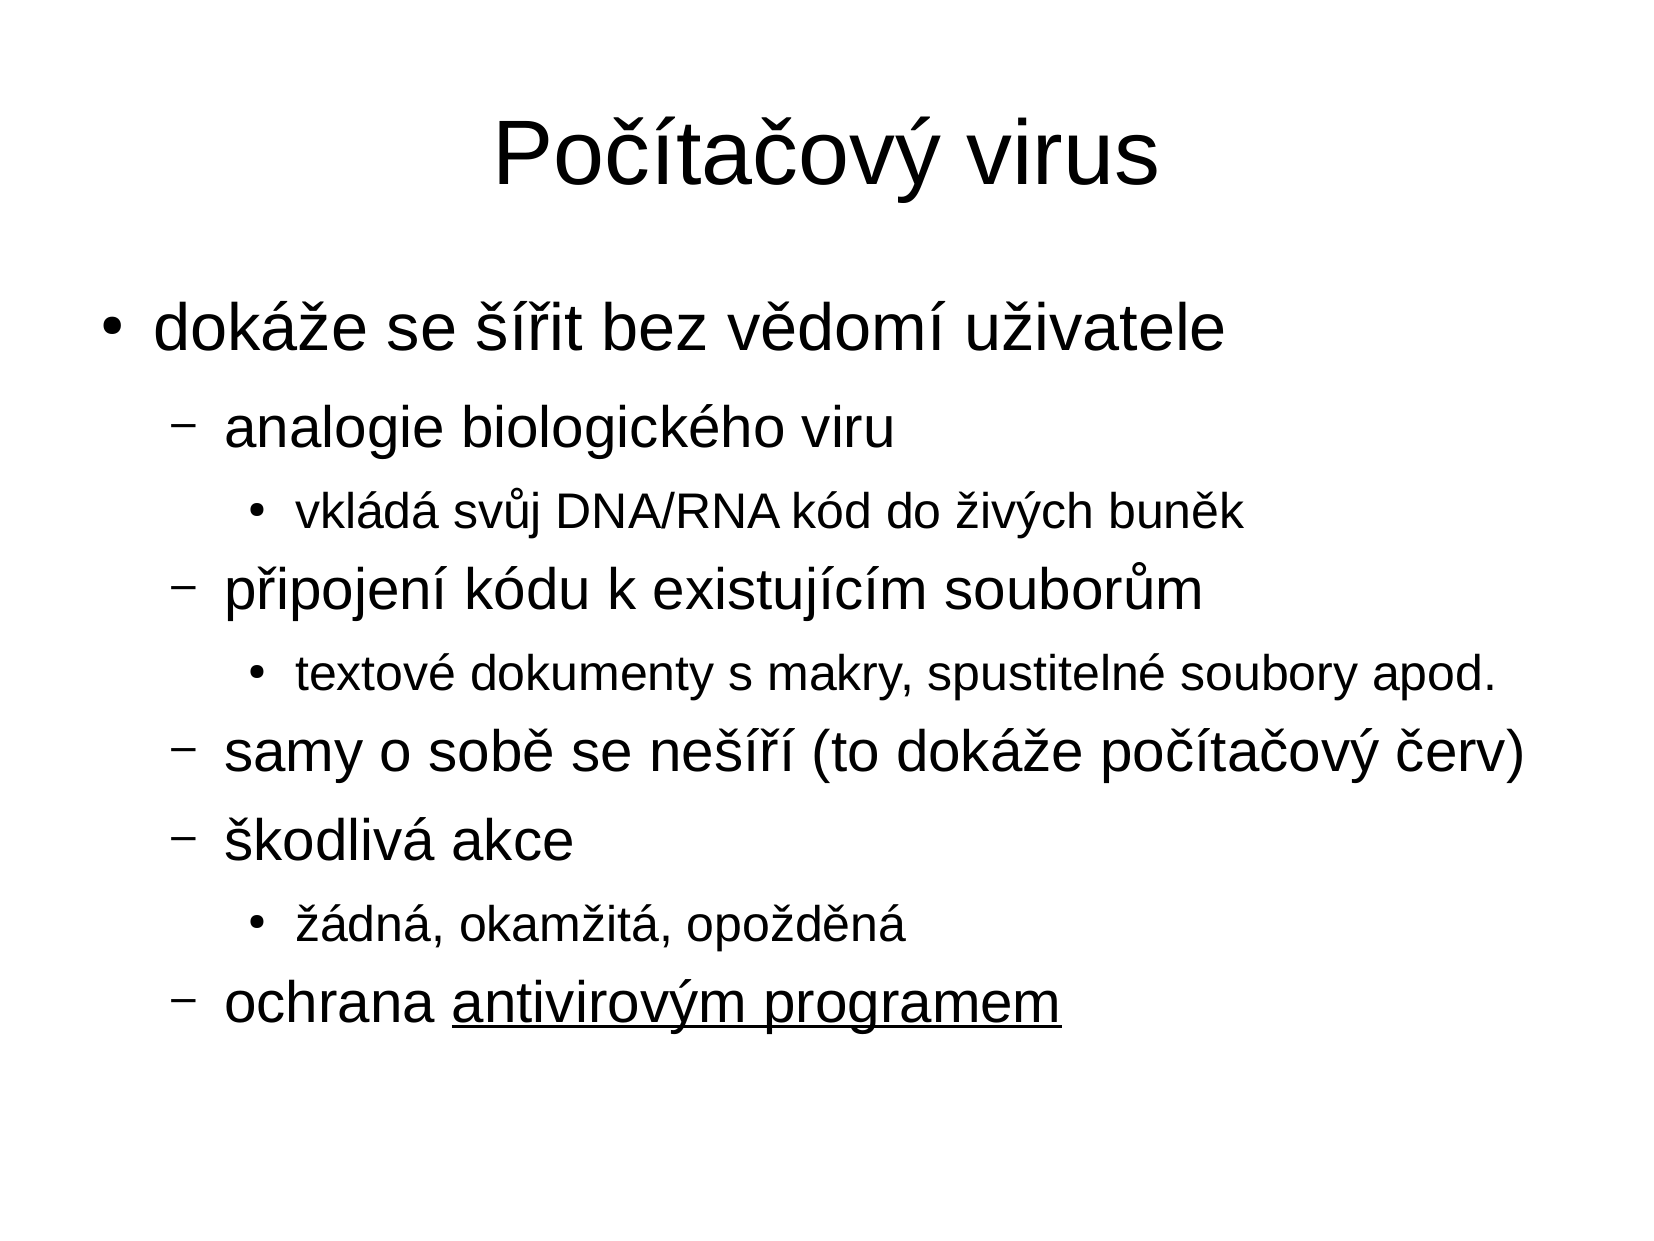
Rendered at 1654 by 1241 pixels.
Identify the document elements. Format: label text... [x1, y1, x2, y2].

list dokáže se šířit bez vědomí uživatele analogie biologického viru vkládá svůj DNA/RNA kód do živých buněk připojení kódu k existujícím souborům textové dokumenty s makry, spustitelné soubory apod. samy o sobě se nešíří (to dokáže počítačový červ) škodlivá akce žádná, okamžitá, opožděná ochrana antivirovým programem [82, 290, 1571, 1109]
title Počítačový virus [82, 49, 1571, 257]
